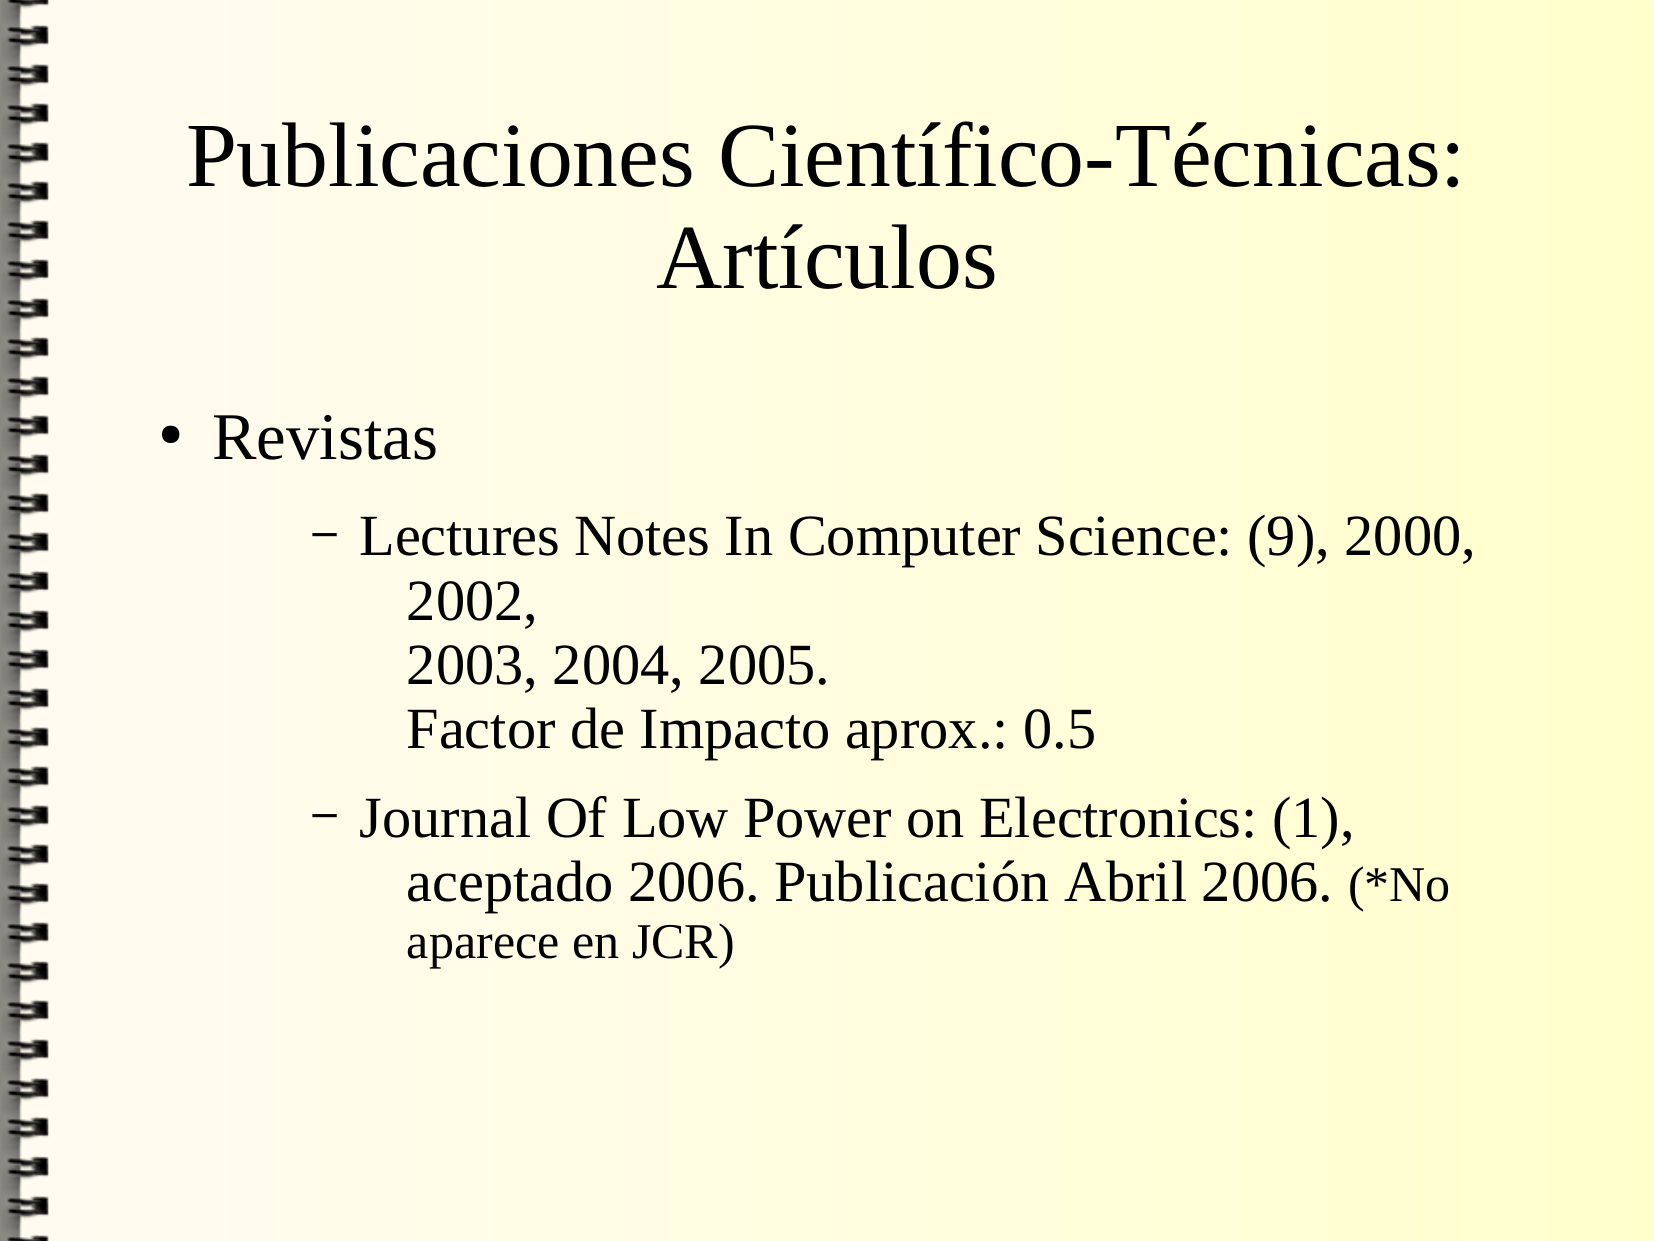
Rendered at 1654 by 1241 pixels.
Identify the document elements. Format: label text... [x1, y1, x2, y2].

picture [0, 0, 1654, 1241]
list Revistas Lectures Notes In Computer Science: (9), 2000, 2002, 2003, 2004, 2005. Factor de Impacto aprox.: 0.5 Journal Of Low Power on Electronics: (1), aceptado 2006. Publicación Abril 2006. (*No aparece en JCR) [123, 399, 1536, 1182]
title Publicaciones Científico-Técnicas: Artículos [121, 102, 1534, 311]
